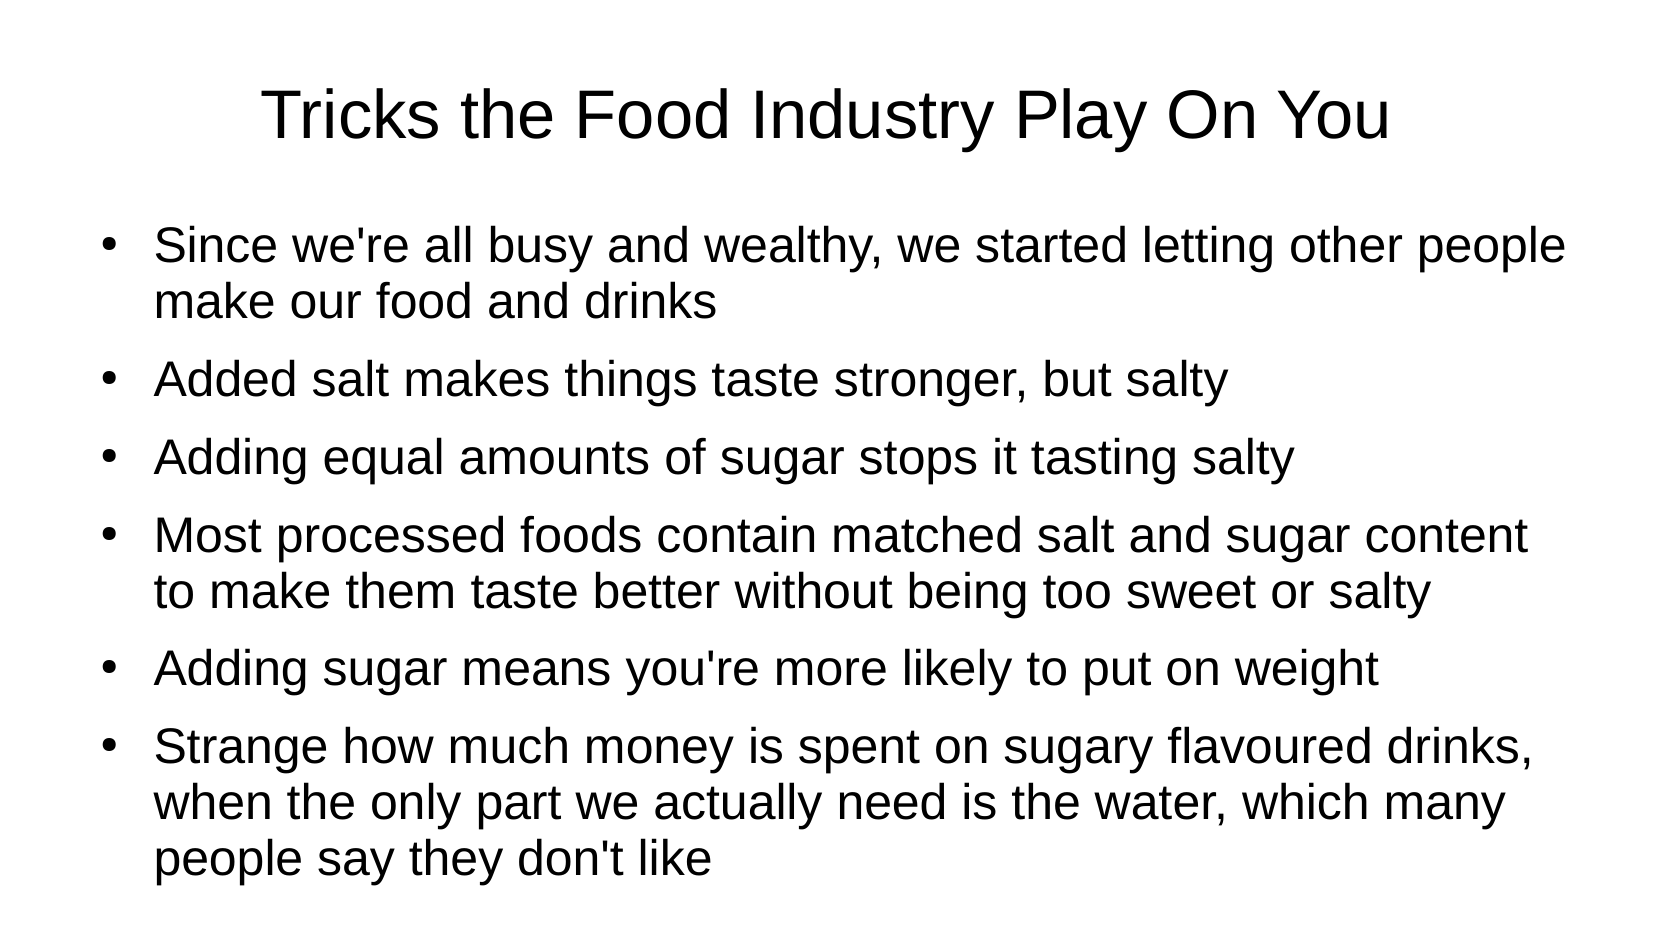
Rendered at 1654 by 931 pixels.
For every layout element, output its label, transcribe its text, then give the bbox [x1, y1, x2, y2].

list Since we're all busy and wealthy, we started letting other people make our food and drinks Added salt makes things taste stronger, but salty Adding equal amounts of sugar stops it tasting salty Most processed foods contain matched salt and sugar content to make them taste better without being too sweet or salty Adding sugar means you're more likely to put on weight Strange how much money is spent on sugary flavoured drinks, when the only part we actually need is the water, which many people say they don't like [82, 217, 1571, 886]
title Tricks the Food Industry Play On You [82, 37, 1571, 193]
